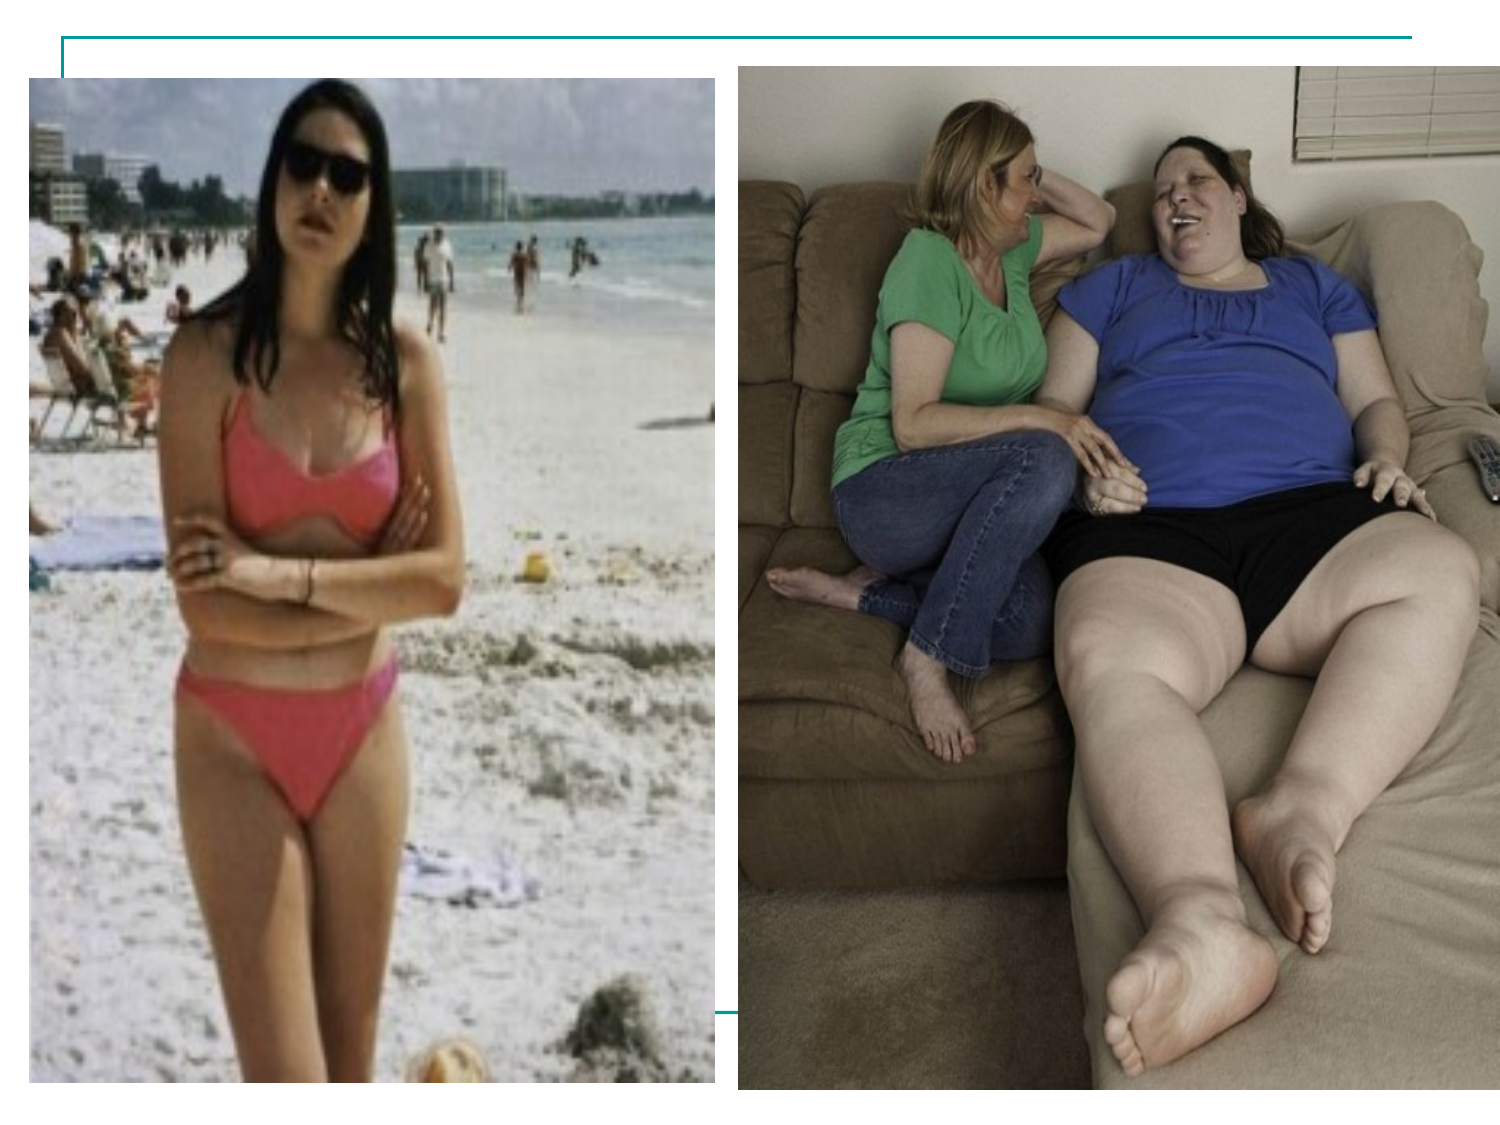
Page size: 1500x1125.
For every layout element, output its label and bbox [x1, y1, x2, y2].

picture [29, 78, 715, 1083]
picture [738, 66, 1500, 1090]
